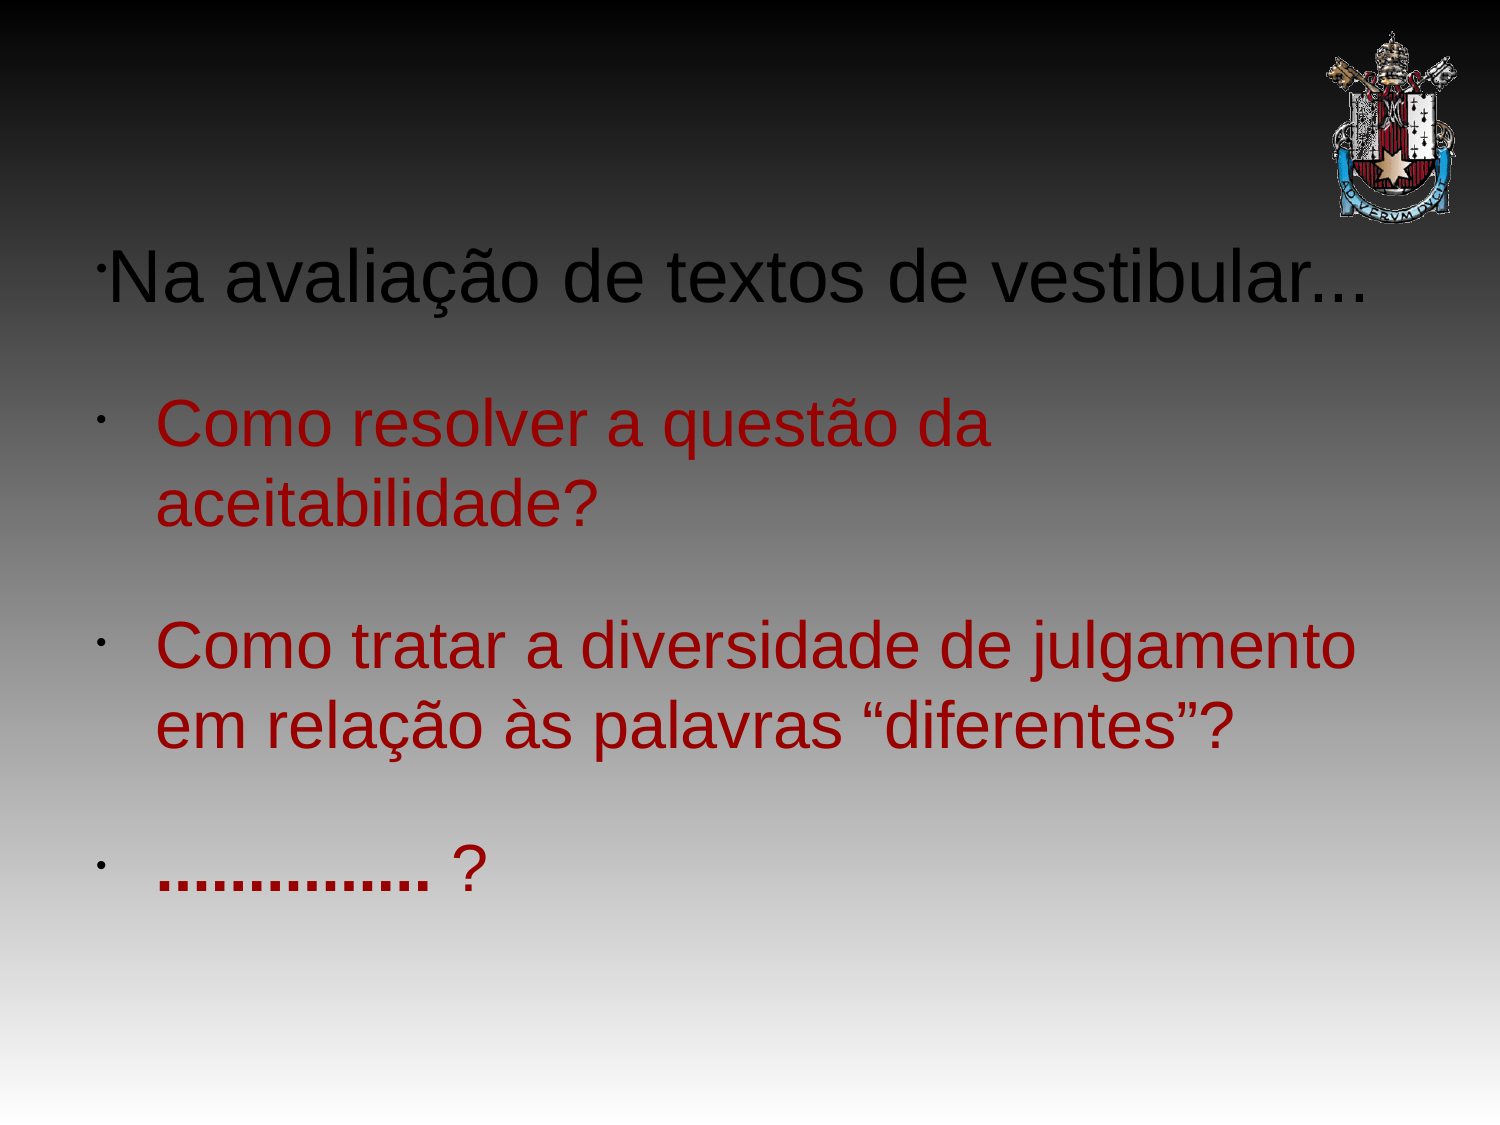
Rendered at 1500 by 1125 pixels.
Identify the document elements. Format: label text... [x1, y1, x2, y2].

list Na avaliação de textos de vestibular... Como resolver a questão da aceitabilidade? Como tratar a diversidade de julgamento em relação às palavras “diferentes”? ............... ? [53, 219, 1436, 996]
chart [1326, 31, 1457, 224]
